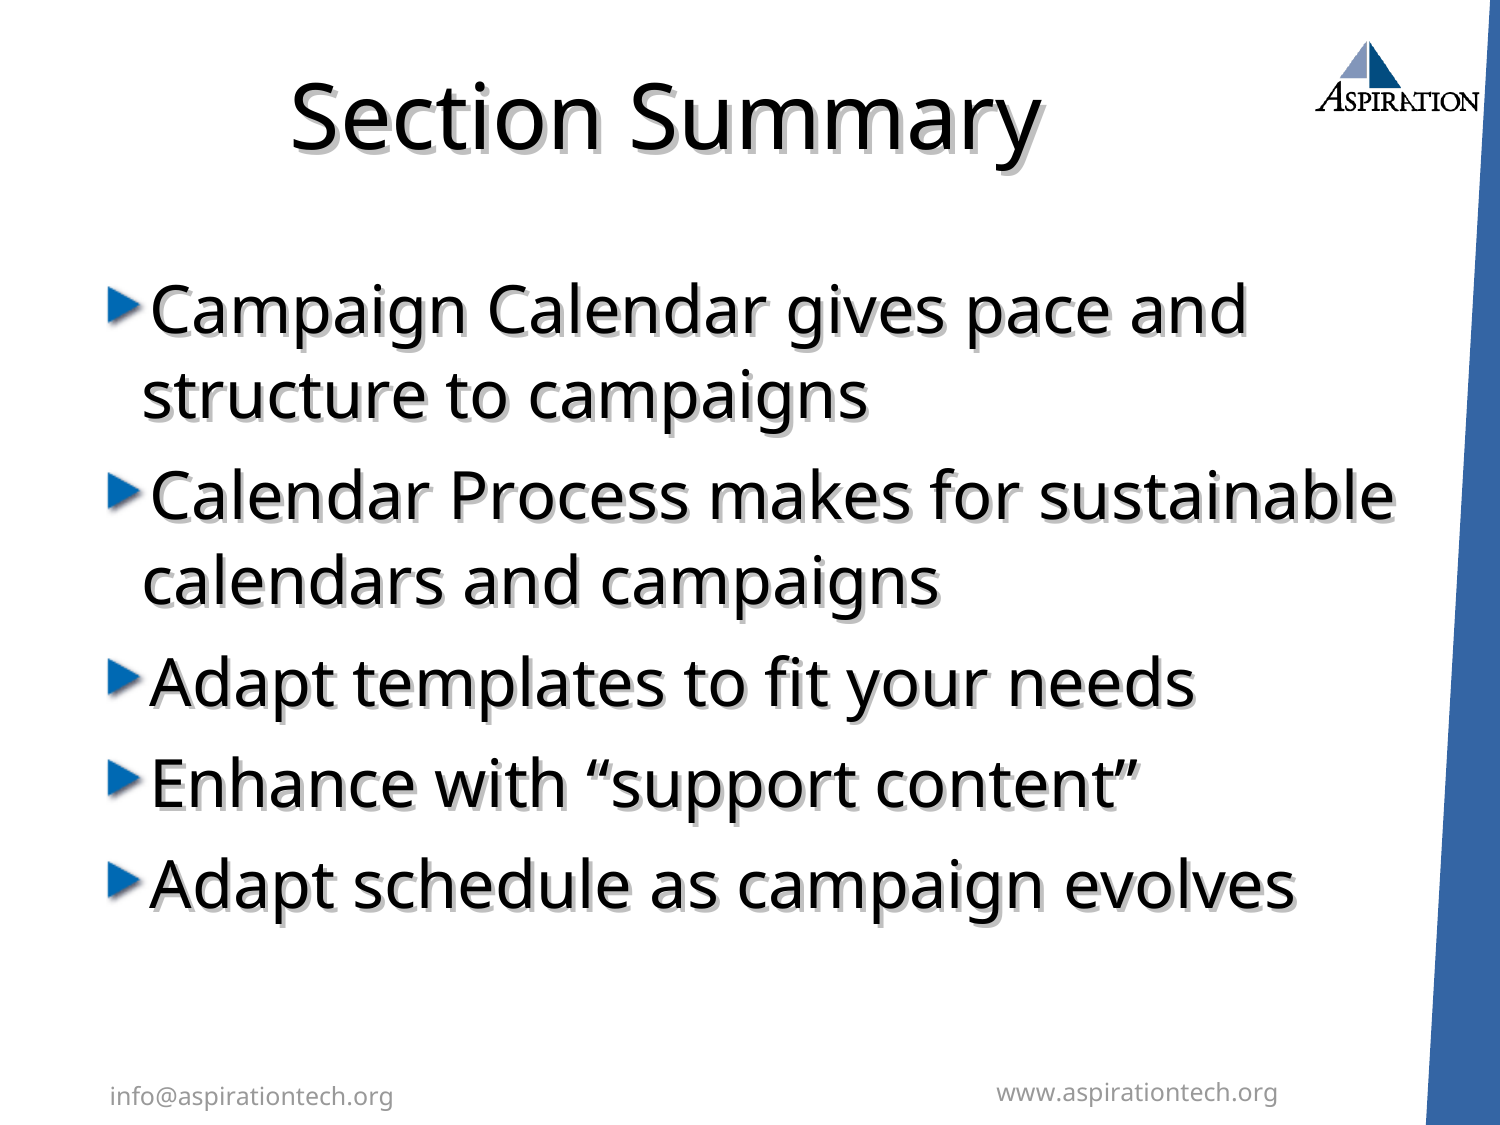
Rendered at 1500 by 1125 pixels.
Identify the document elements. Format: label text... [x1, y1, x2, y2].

title Section Summary [49, 19, 1284, 206]
picture [1315, 41, 1480, 120]
list Campaign Calendar gives pace and structure to campaigns Calendar Process makes for sustainable calendars and campaigns Adapt templates to fit your needs Enhance with “support content” Adapt schedule as campaign evolves [49, 262, 1448, 1024]
